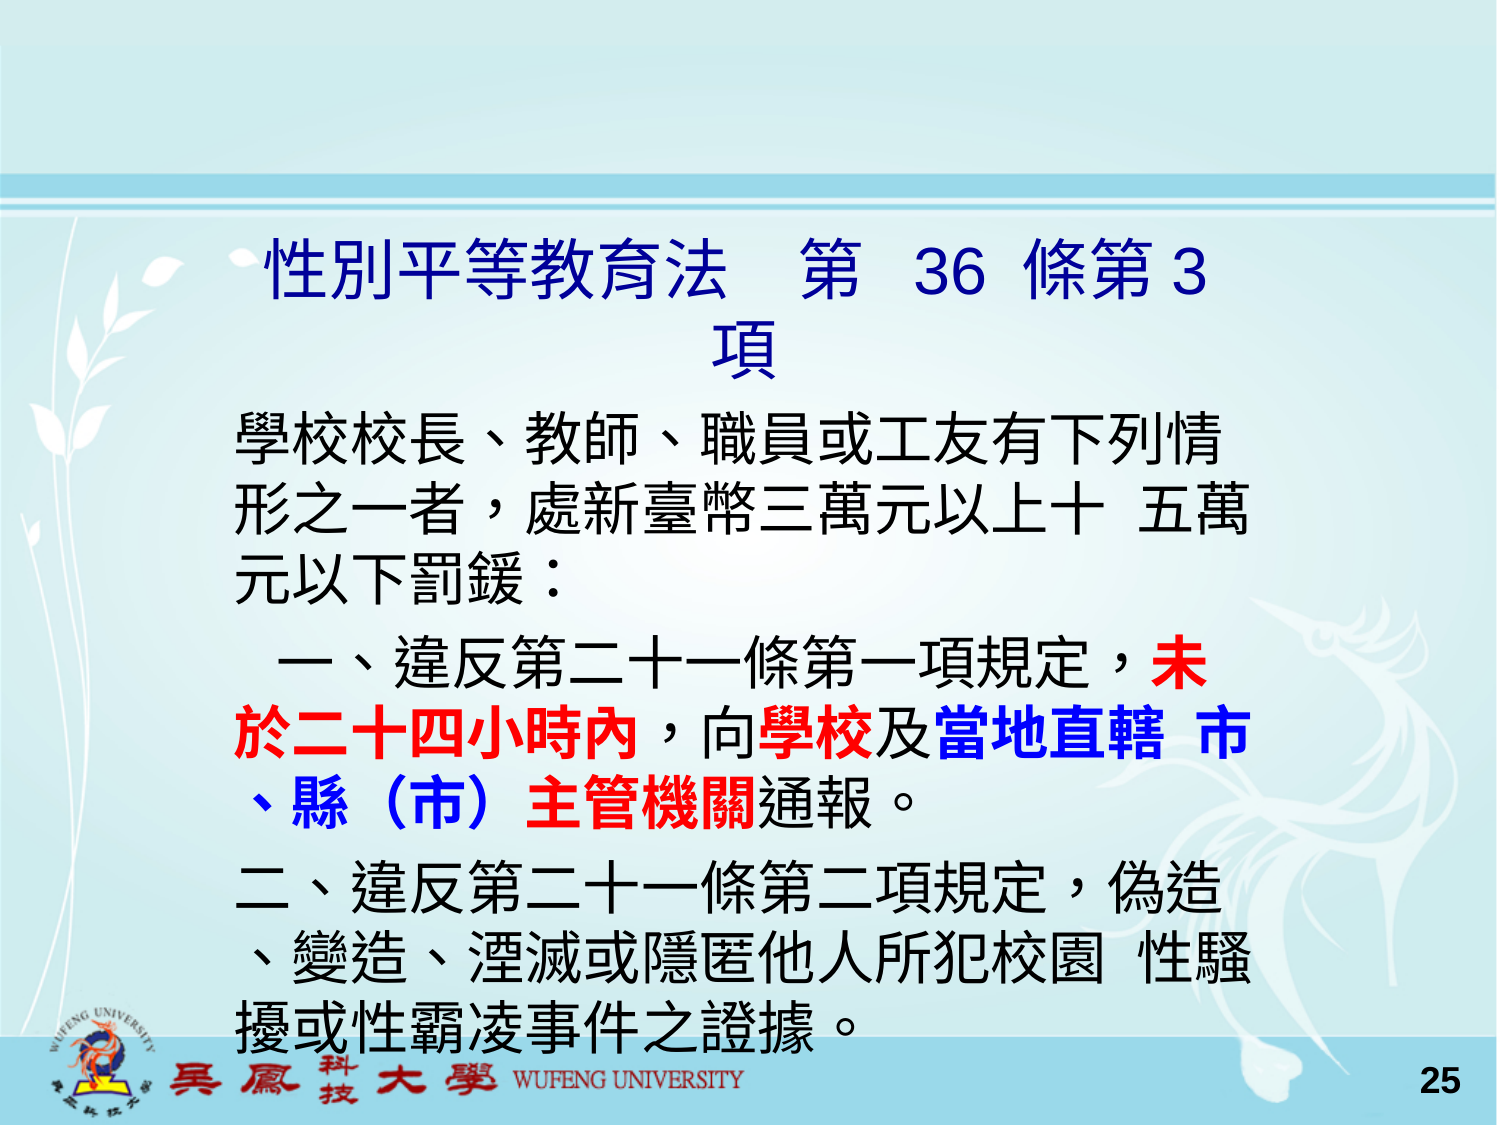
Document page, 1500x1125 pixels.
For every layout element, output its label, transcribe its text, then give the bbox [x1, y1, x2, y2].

text_box <number> [1126, 1048, 1477, 1125]
subtitle 性別平等教育法 第 36 條第3項 學校校長、教師、職員或工友有下列情形之一者，處新臺幣三萬元以上十 五萬元以下罰鍰： 一、違反第二十一條第一項規定，未於二十四小時內，向學校及當地直轄 市、縣（市）主管機關通報。 二、違反第二十一條第二項規定，偽造、變造、湮滅或隱匿他人所犯校園 性騷擾或性霸凌事件之證據。 [218, 219, 1269, 1000]
picture [0, 0, 1500, 1125]
